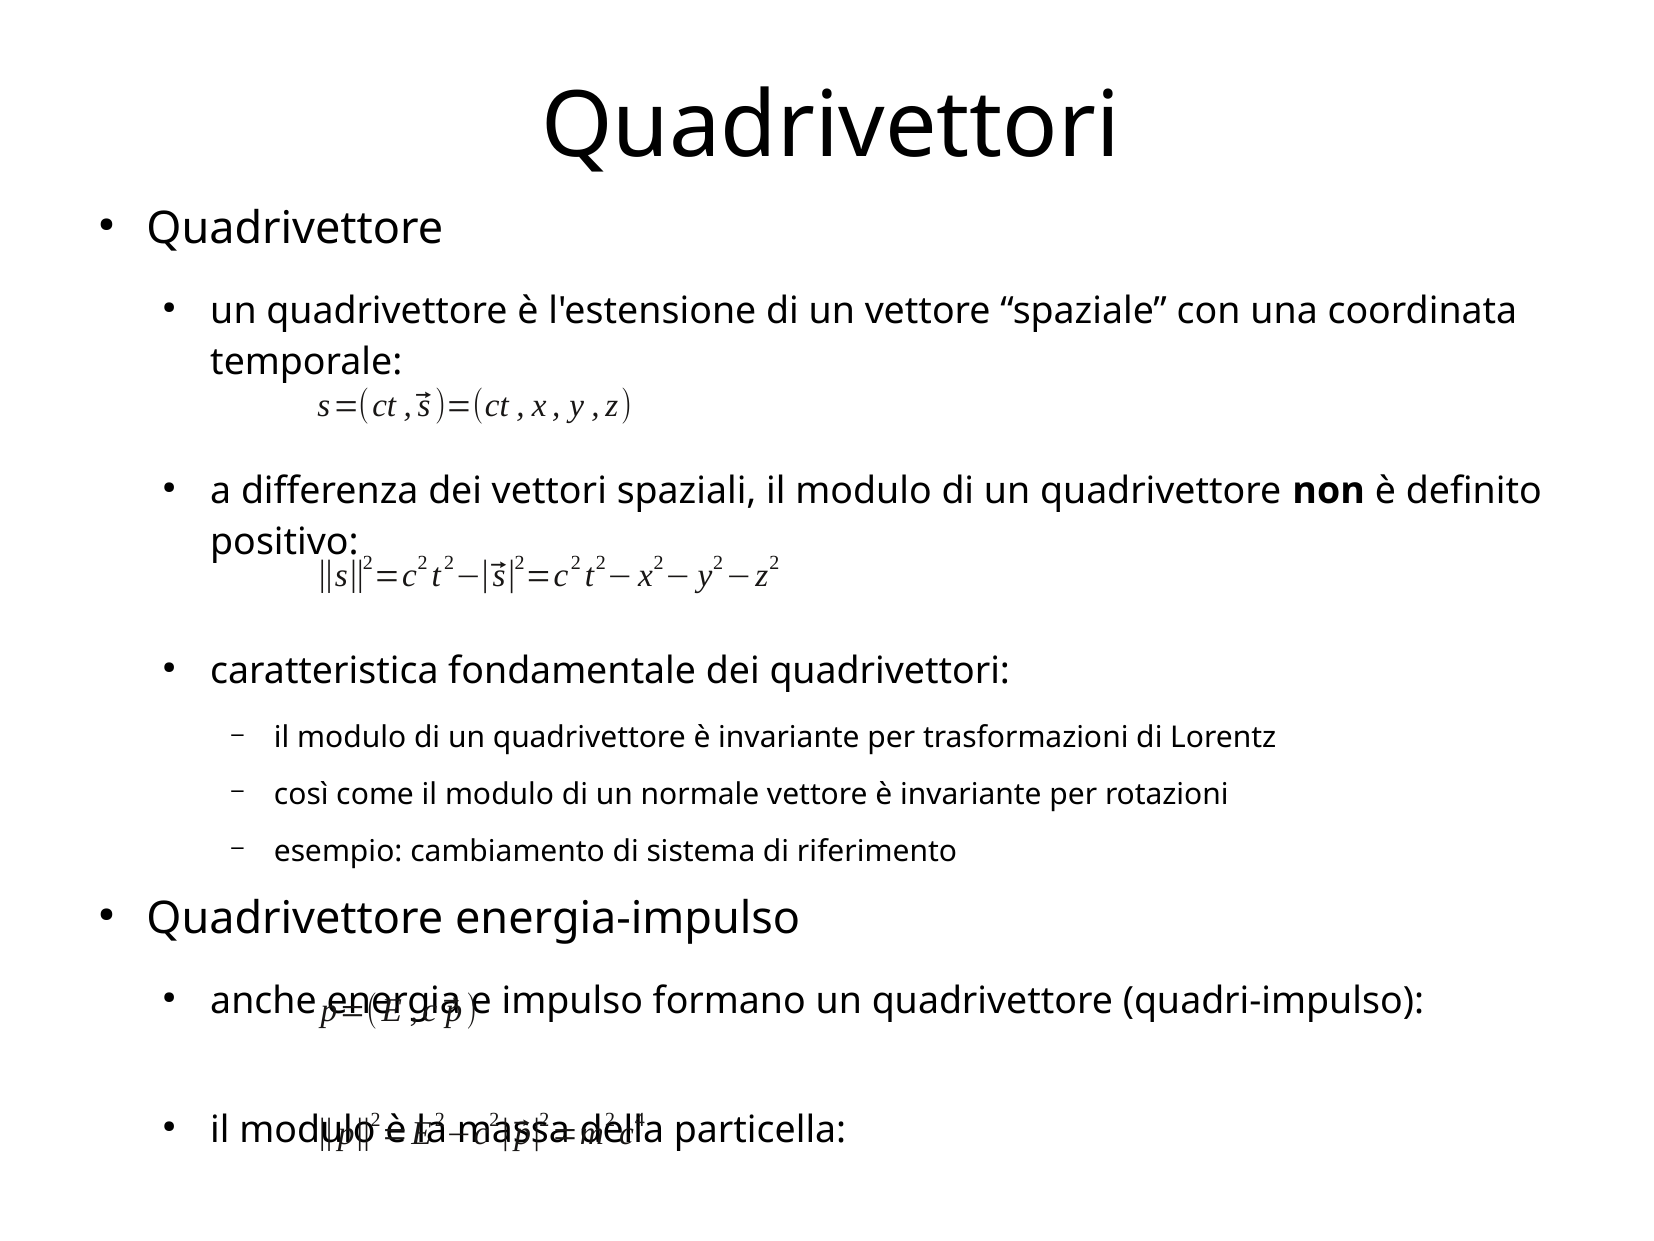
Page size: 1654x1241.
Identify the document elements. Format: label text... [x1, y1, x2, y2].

chart [309, 551, 786, 595]
chart [309, 991, 483, 1032]
chart [309, 1109, 651, 1153]
title Quadrivettori [86, 17, 1576, 195]
chart [309, 386, 639, 427]
list Quadrivettore un quadrivettore è l'estensione di un vettore “spaziale” con una coordinata temporale: a differenza dei vettori spaziali, il modulo di un quadrivettore non è definito positivo: caratteristica fondamentale dei quadrivettori: il modulo di un quadrivettore è invariante per trasformazioni di Lorentz così come il modulo di un normale vettore è invariante per rotazioni esempio: cambiamento di sistema di riferimento Quadrivettore energia-impulso anche energia e impulso formano un quadrivettore (quadri-impulso): il modulo è la massa della particella: [82, 195, 1654, 1164]
